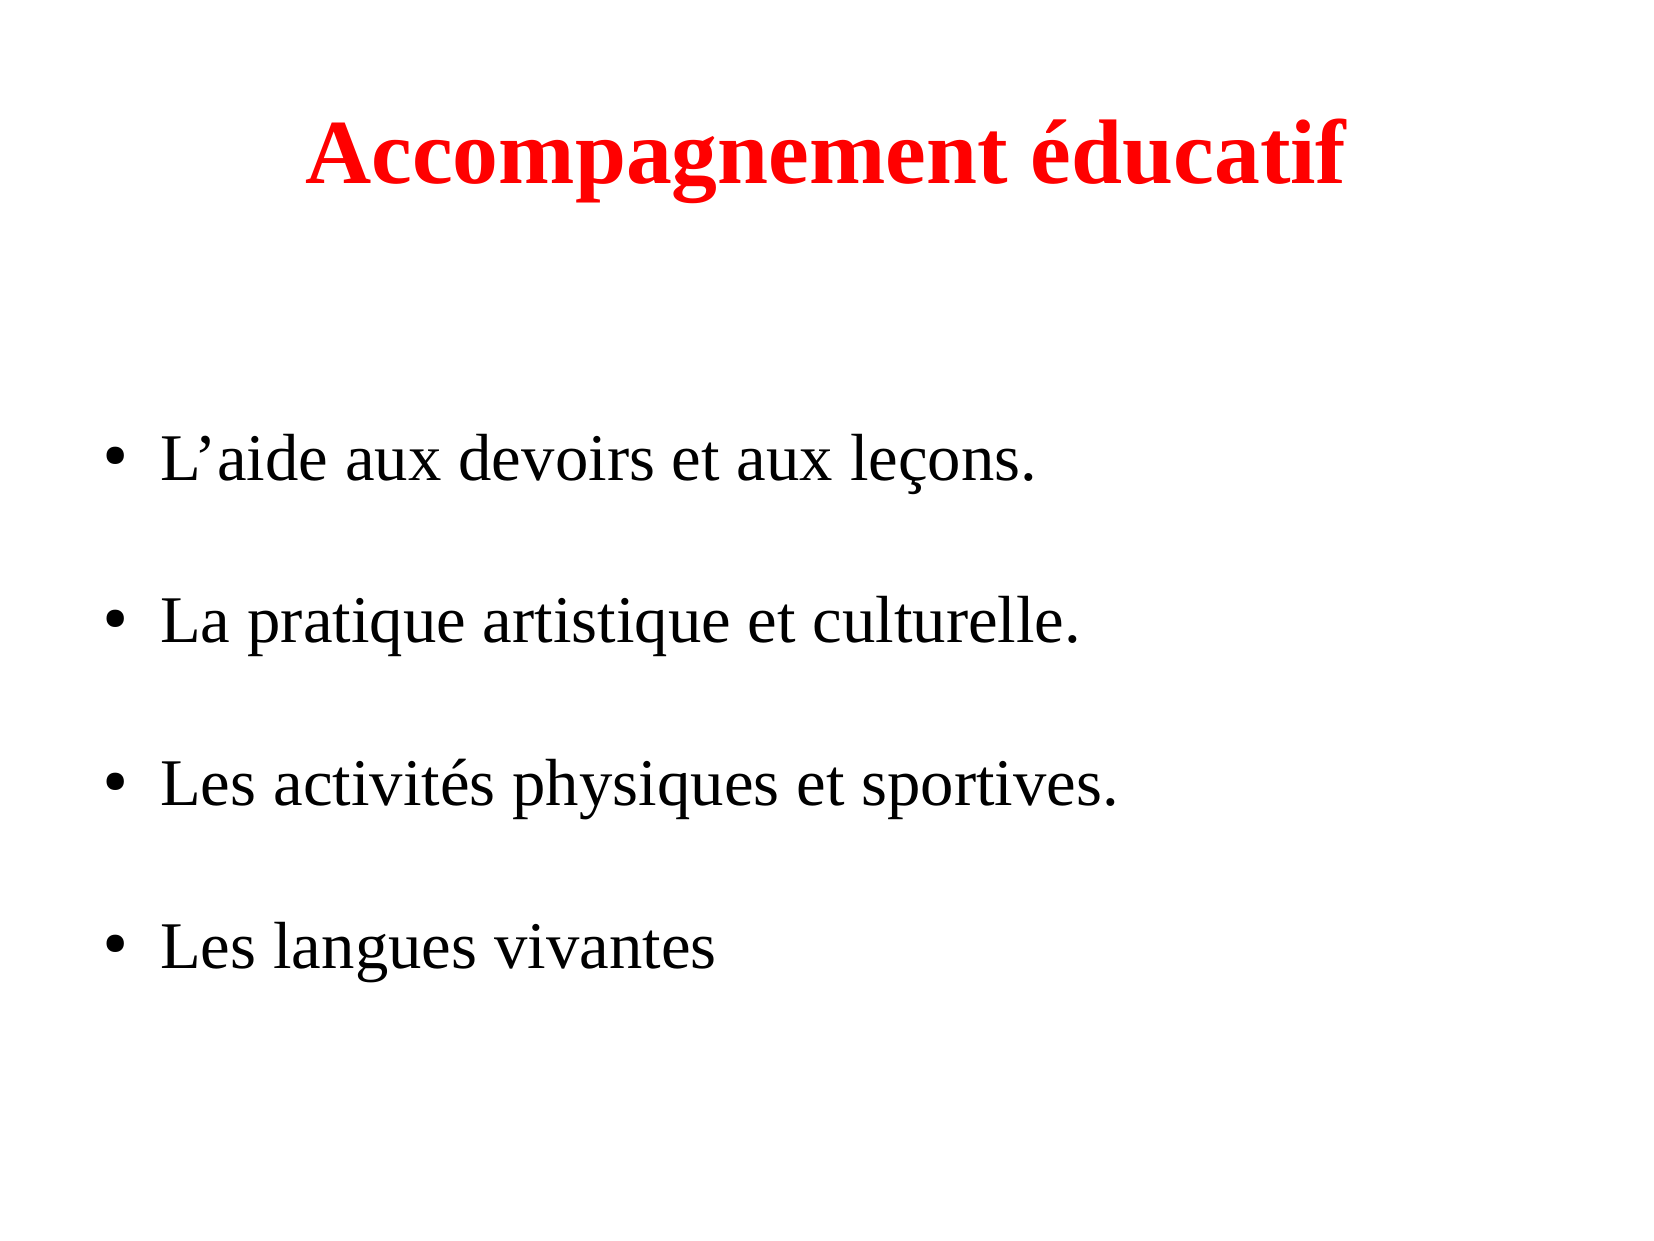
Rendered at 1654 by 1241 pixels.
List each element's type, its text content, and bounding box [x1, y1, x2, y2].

text_box L’aide aux devoirs et aux leçons. La pratique artistique et culturelle. Les activités physiques et sportives. Les langues vivantes [88, 413, 1477, 991]
title Accompagnement éducatif [82, 49, 1571, 257]
